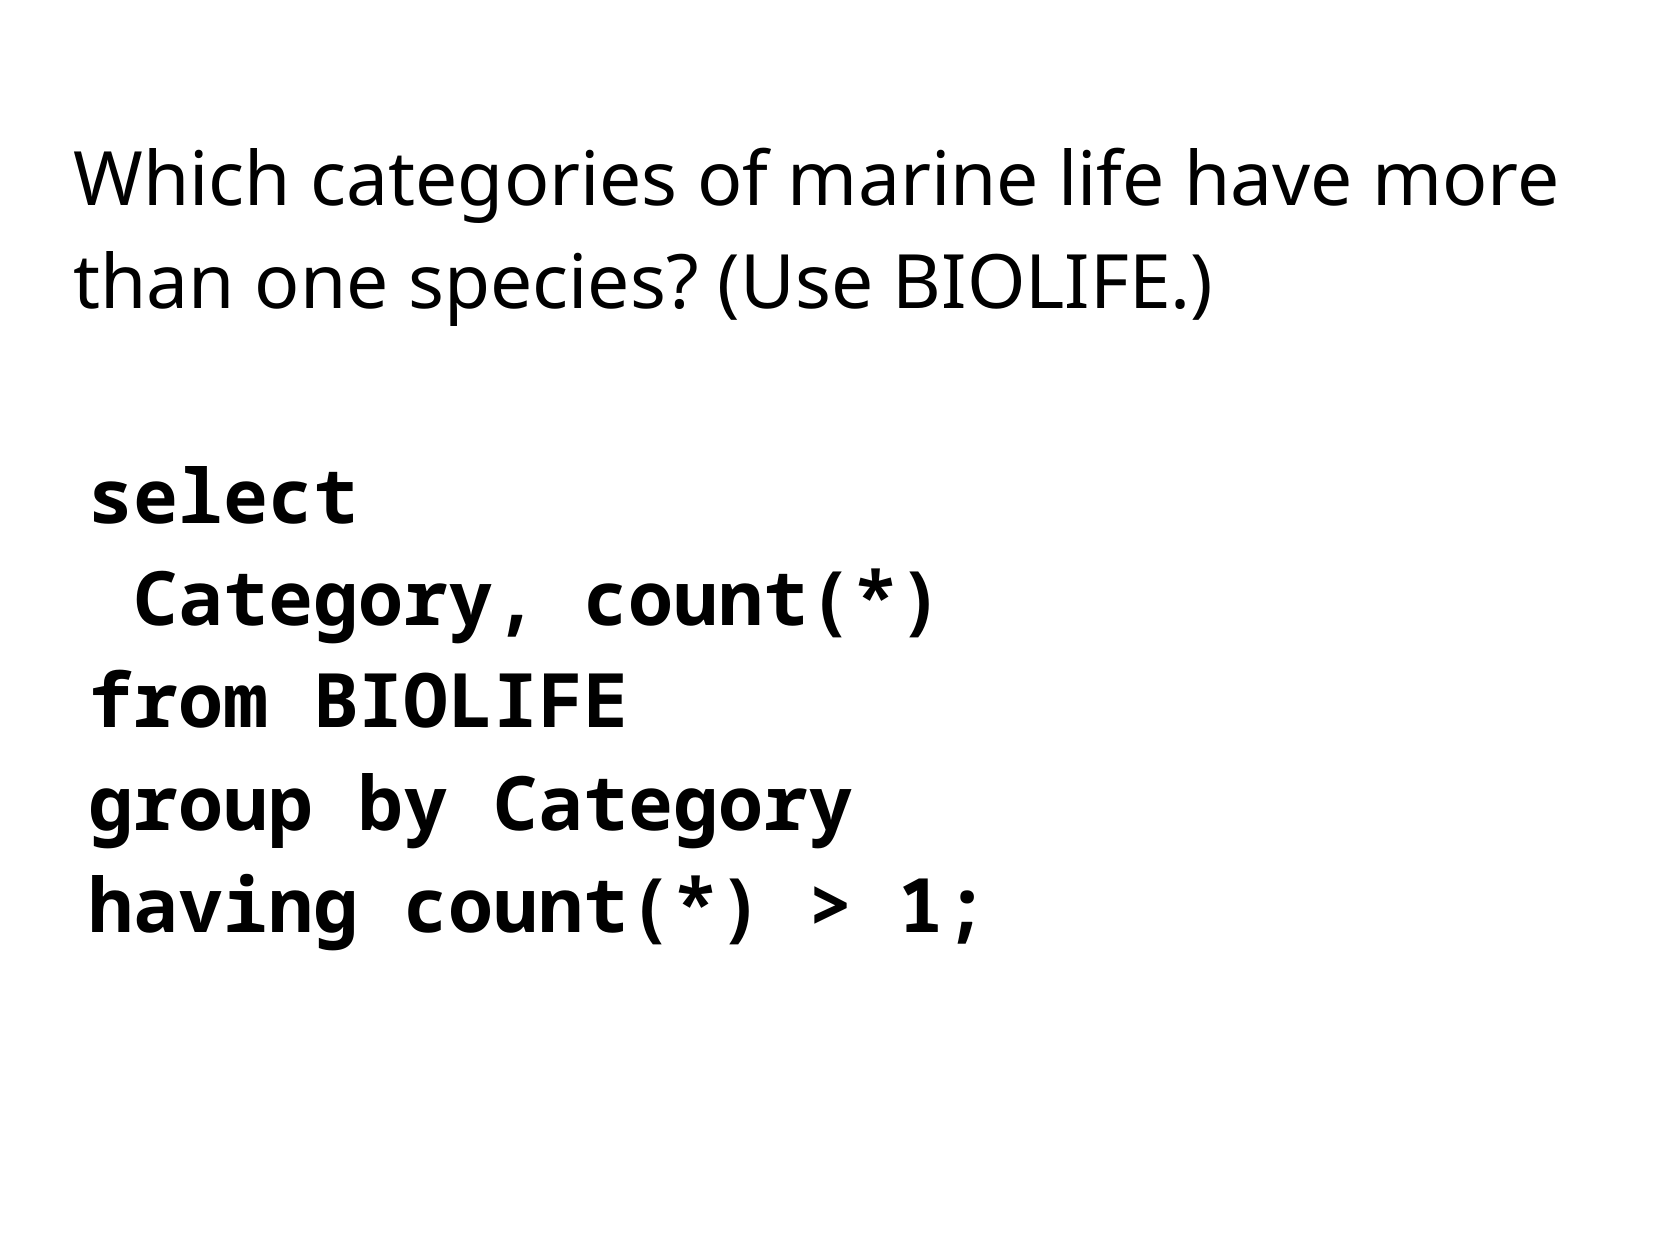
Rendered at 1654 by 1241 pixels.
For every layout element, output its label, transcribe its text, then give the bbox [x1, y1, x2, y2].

text_box Which categories of marine life have more than one species? (Use BIOLIFE.) [59, 118, 1595, 316]
subtitle select Category, count(*) from BIOLIFE group by Category having count(*) > 1; [88, 442, 1625, 1093]
